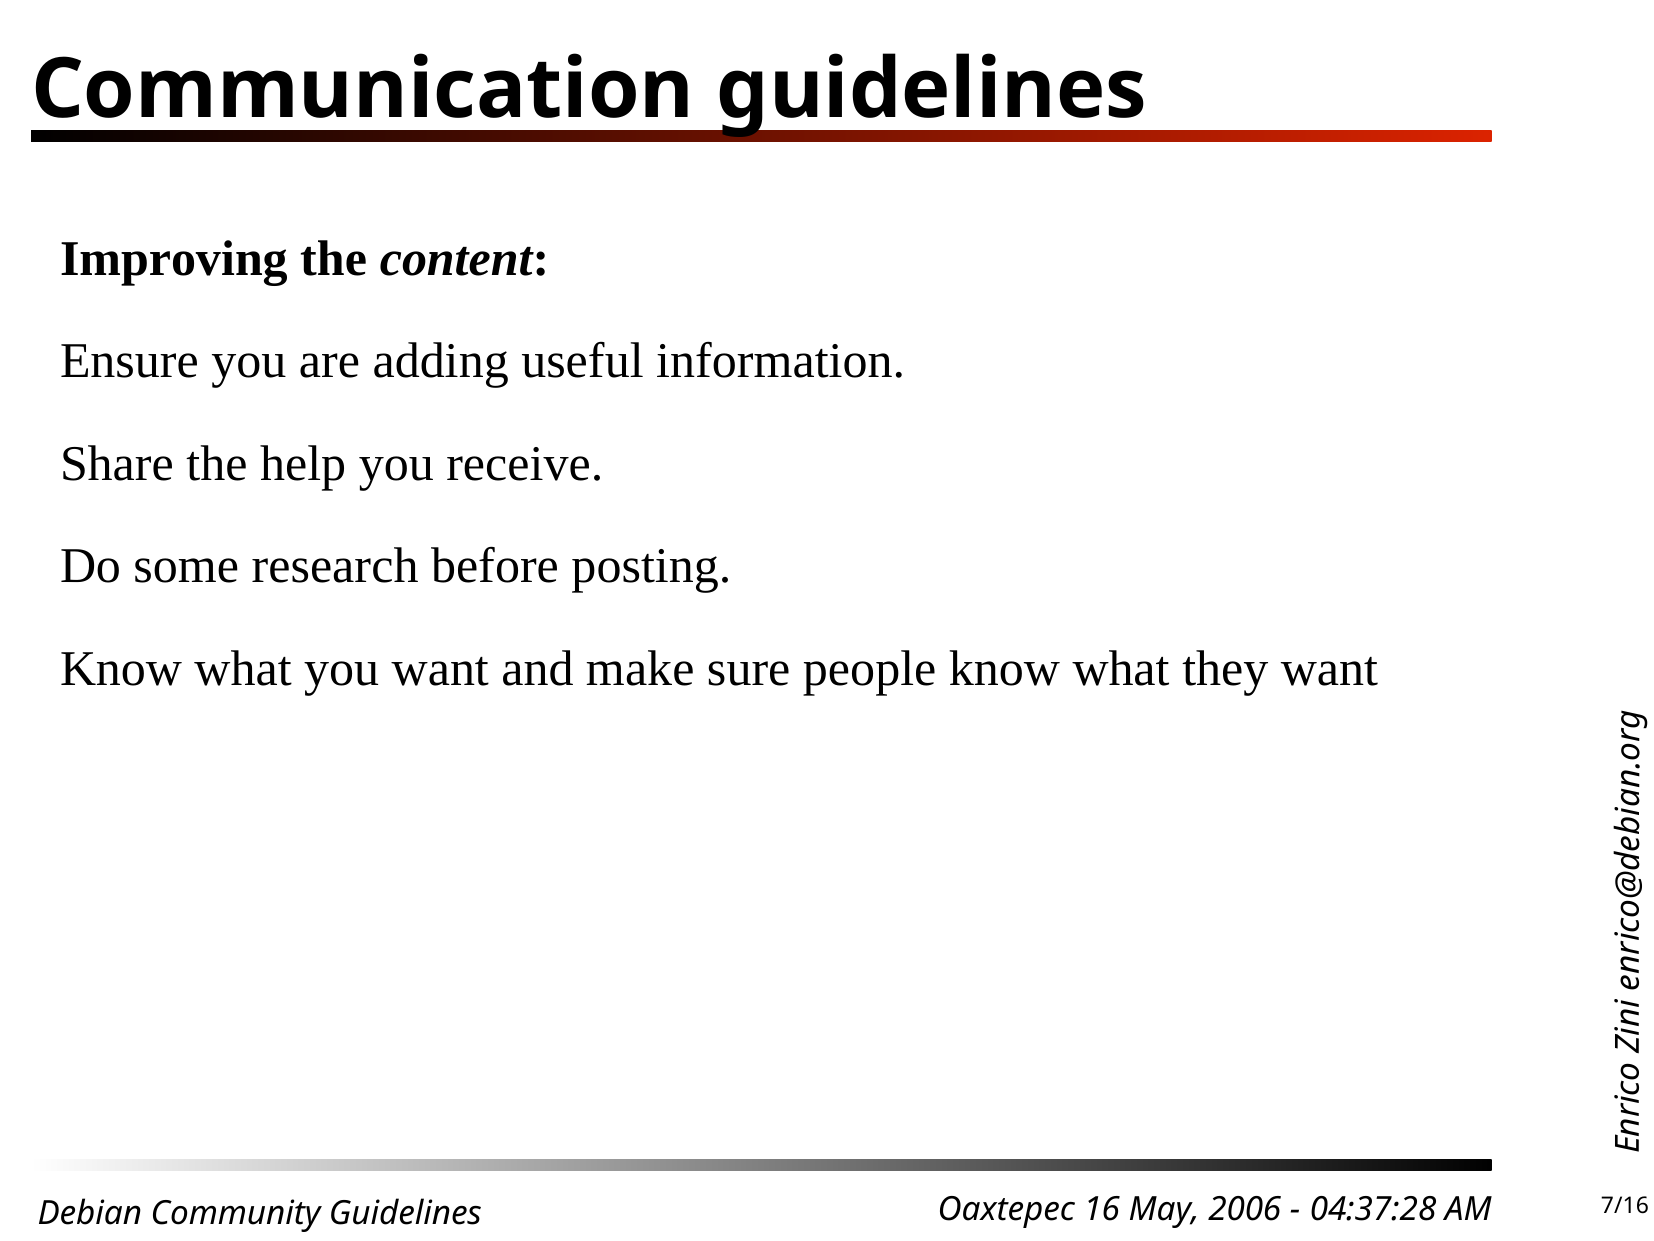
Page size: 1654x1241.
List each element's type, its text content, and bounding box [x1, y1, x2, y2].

text_box Improving the content: Ensure you are adding useful information. Share the help you receive. Do some research before posting. Know what you want and make sure people know what they want [60, 230, 1498, 770]
text_box Communication guidelines [30, 28, 1438, 165]
